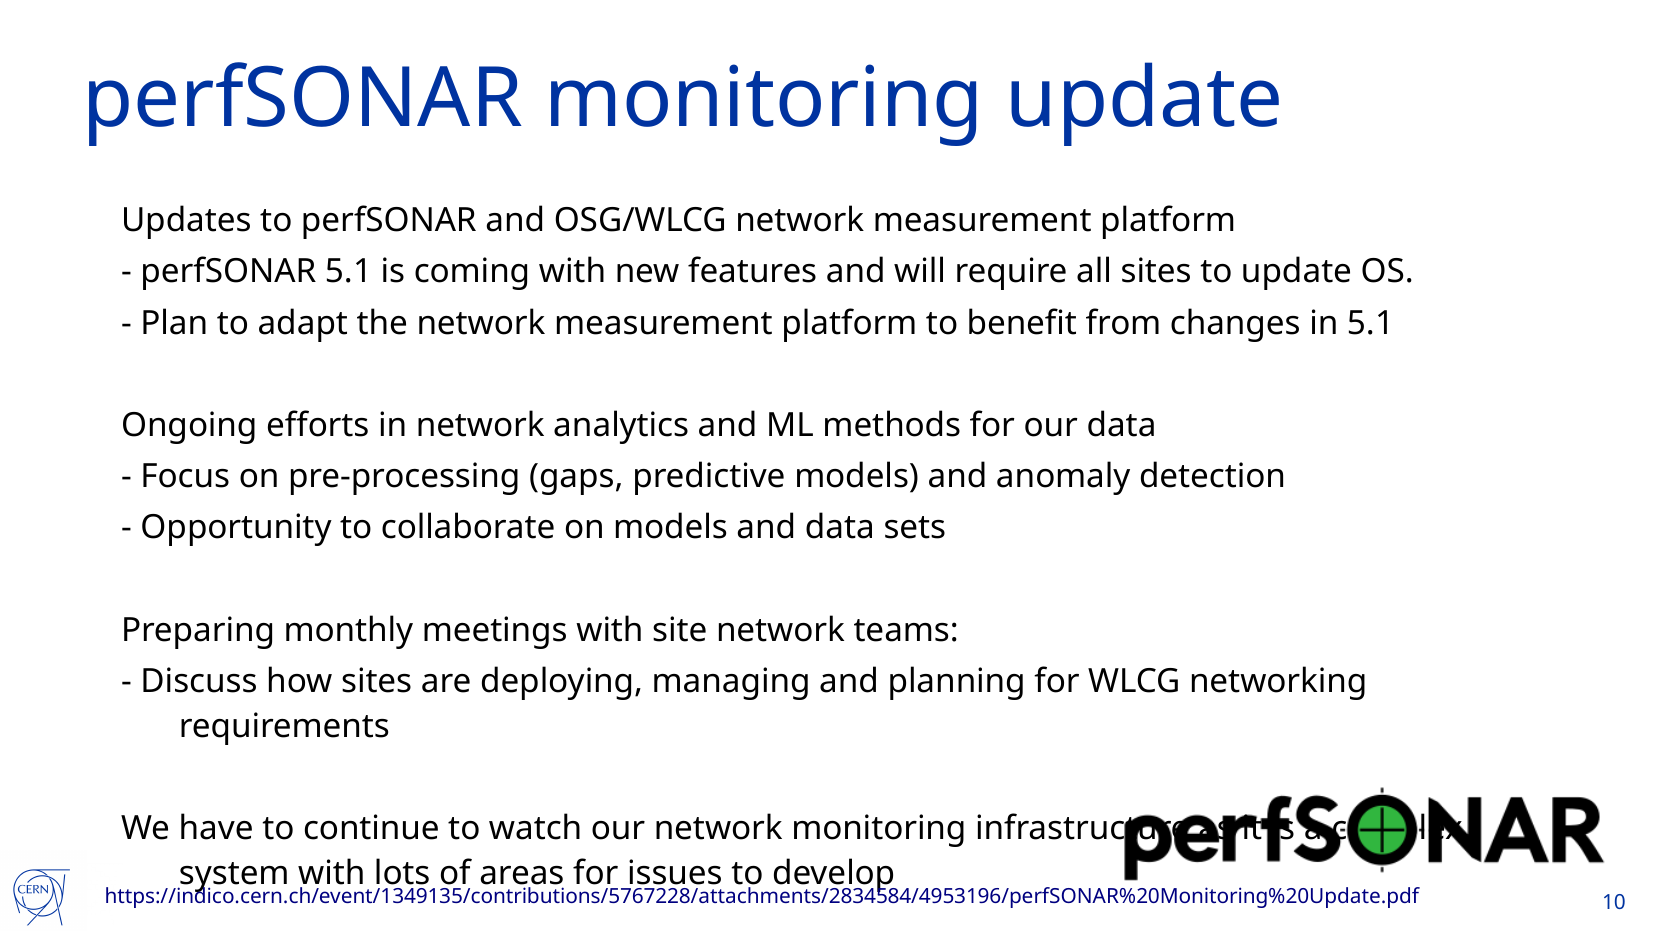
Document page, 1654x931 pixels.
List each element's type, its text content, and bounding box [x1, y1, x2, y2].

title perfSONAR monitoring update [82, 37, 1571, 142]
picture [0, 850, 106, 931]
picture [1110, 773, 1619, 895]
text_box https://indico.cern.ch/event/1349135/contributions/5767228/attachments/2834584/4953196/perfSONAR%20Monitoring%20Update.pdf [89, 873, 1618, 931]
text_box Updates to perfSONAR and OSG/WLCG network measurement platform - perfSONAR 5.1 is coming with new features and will require all sites to update OS. - Plan to adapt the network measurement platform to benefit from changes in 5.1 Ongoing efforts in network analytics and ML methods for our data - Focus on pre-processing (gaps, predictive models) and anomaly detection - Opportunity to collaborate on models and data sets Preparing monthly meetings with site network teams: - Discuss how sites are deploying, managing and planning for WLCG networking requirements We have to continue to watch our network monitoring infrastructure as it is a complex system with lots of areas for issues to develop [106, 188, 1550, 873]
